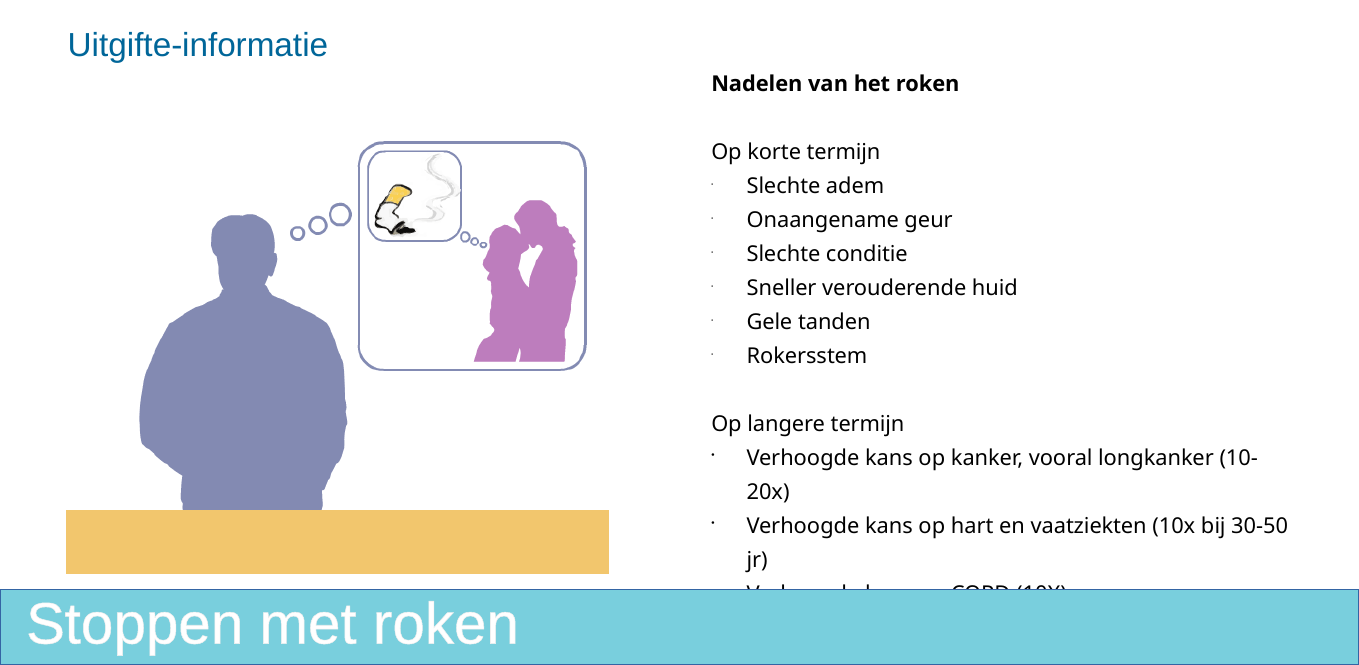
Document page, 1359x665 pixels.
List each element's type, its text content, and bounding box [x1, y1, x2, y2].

title Stoppen met roken [26, 590, 846, 665]
title Uitgifte-informatie [67, 26, 1291, 101]
text_box Nadelen van het roken Op korte termijn Slechte adem Onaangename geur Slechte conditie Sneller verouderende huid Gele tanden Rokersstem Op langere termijn Verhoogde kans op kanker, vooral longkanker (10-20x) Verhoogde kans op hart en vaatziekten (10x bij 30-50 jr) Verhoogde kans op COPD (10X) Stevige rokers leven gemiddeld 8 jaar korter en lopen een risico van 50% om aan de gevolgen van het roken te sterven. [696, 56, 1306, 589]
picture [66, 118, 609, 574]
text_box [0, 589, 1359, 665]
